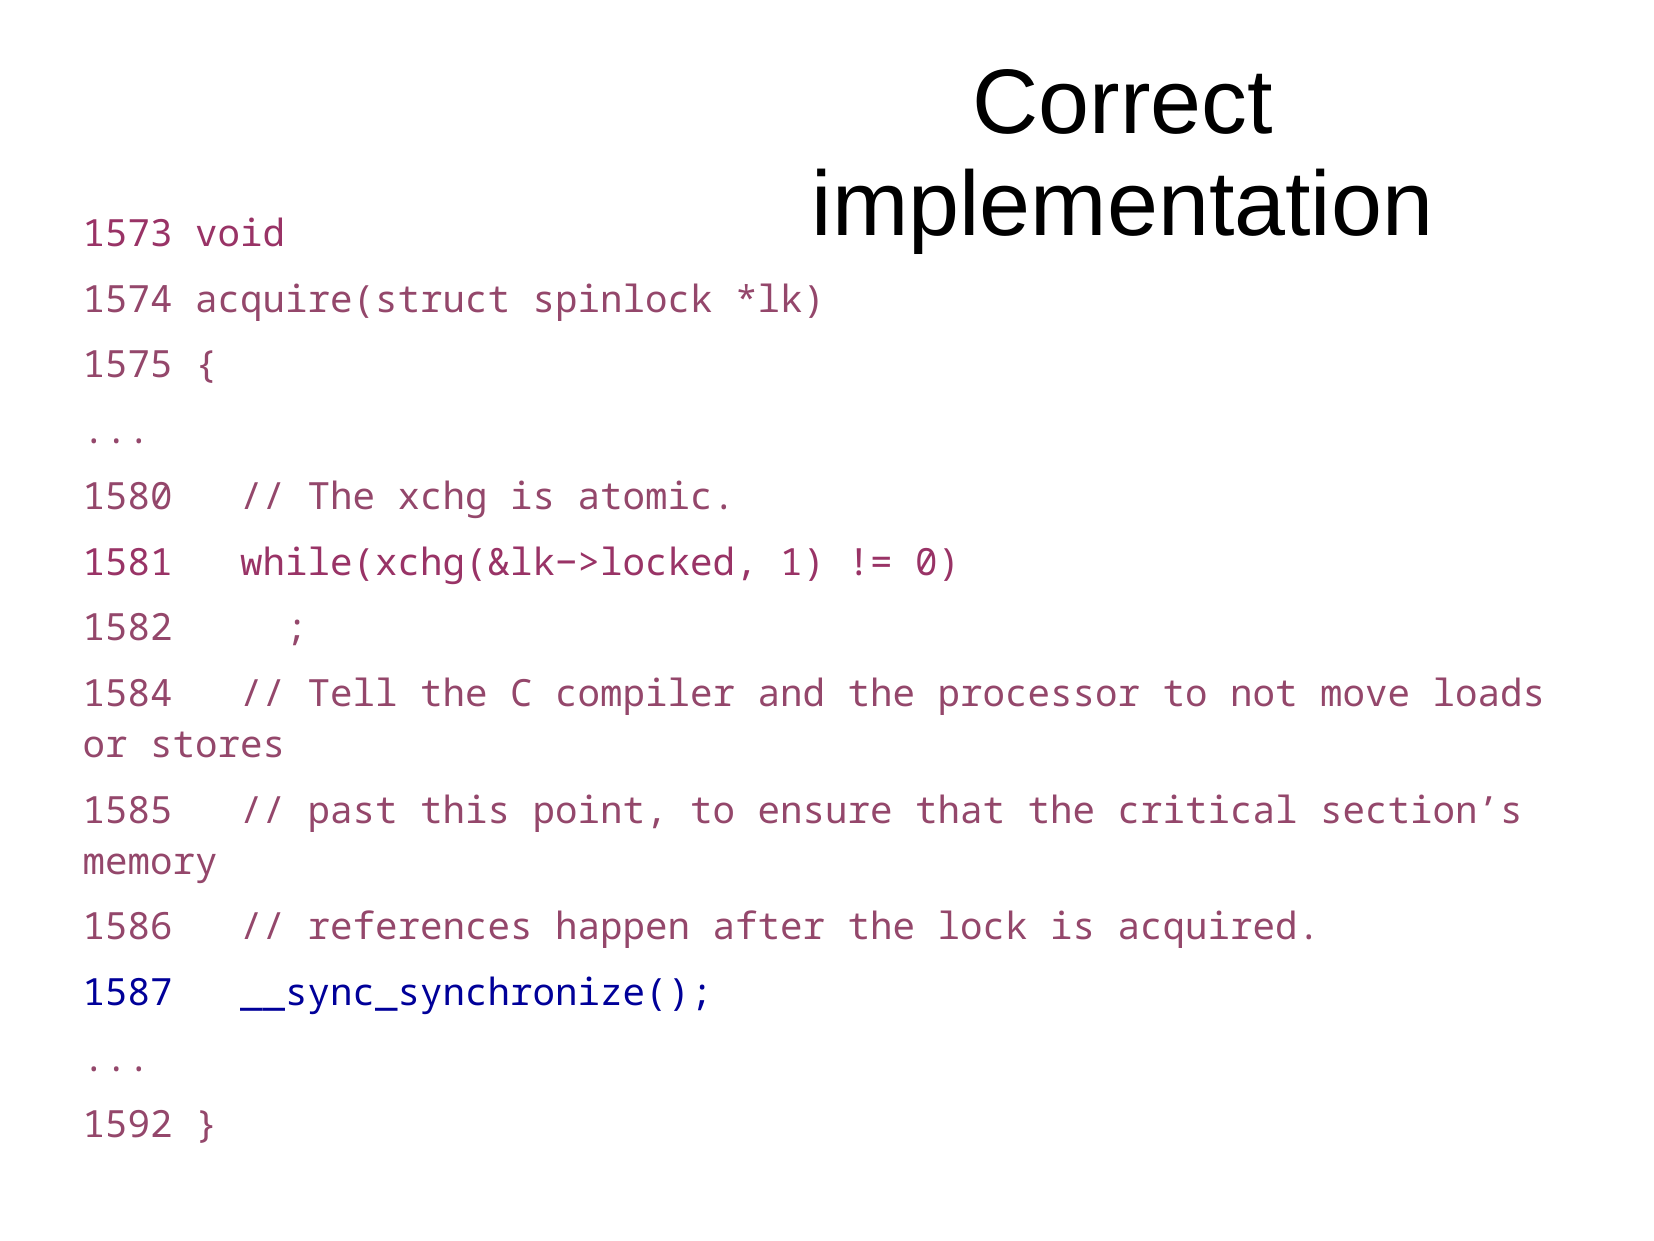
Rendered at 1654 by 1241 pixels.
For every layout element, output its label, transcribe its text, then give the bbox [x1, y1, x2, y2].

list 1573 void 1574 acquire(struct spinlock *lk) 1575 { ... 1580 // The xchg is atomic. 1581 while(xchg(&lk−>locked, 1) != 0) 1582 ; 1584 // Tell the C compiler and the processor to not move loads or stores 1585 // past this point, to ensure that the critical section’s memory 1586 // references happen after the lock is acquired. 1587 __sync_synchronize(); ... 1592 } [82, 75, 1571, 1163]
title Correct implementation [675, 49, 1571, 257]
